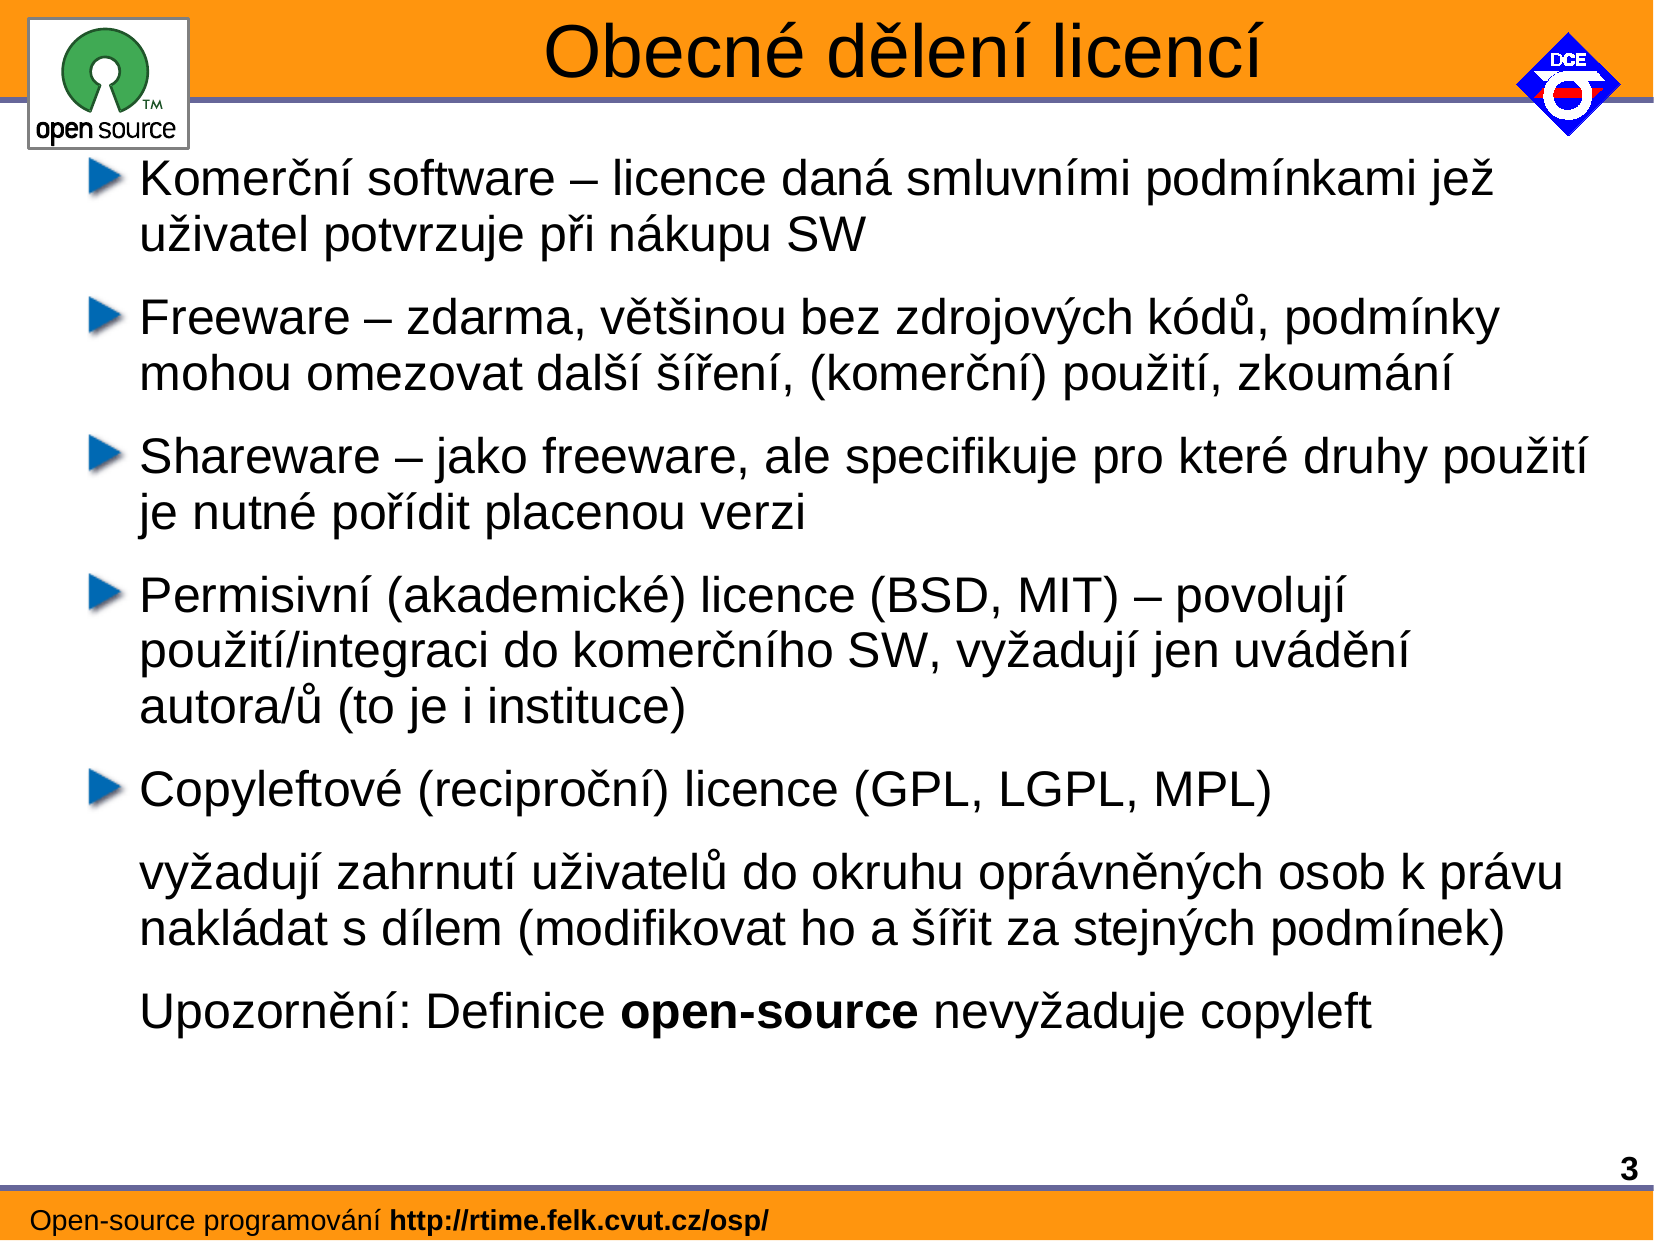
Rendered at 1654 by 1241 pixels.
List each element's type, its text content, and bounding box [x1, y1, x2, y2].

title Obecné dělení licencí [178, 4, 1631, 98]
list Komerční software – licence daná smluvními podmínkami jež uživatel potvrzuje při nákupu SW Freeware – zdarma, většinou bez zdrojových kódů, podmínky mohou omezovat další šíření, (komerční) použití, zkoumání Shareware – jako freeware, ale specifikuje pro které druhy použití je nutné pořídit placenou verzi Permisivní (akademické) licence (BSD, MIT) – povolují použití/integraci do komerčního SW, vyžadují jen uvádění autora/ů (to je i instituce) Copyleftové (reciproční) licence (GPL, LGPL, MPL) vyžadují zahrnutí uživatelů do okruhu oprávněných osob k právu nakládat s dílem (modifikovat ho a šířit za stejných podmínek) Upozornění: Definice open-source nevyžaduje copyleft [68, 150, 1592, 1151]
